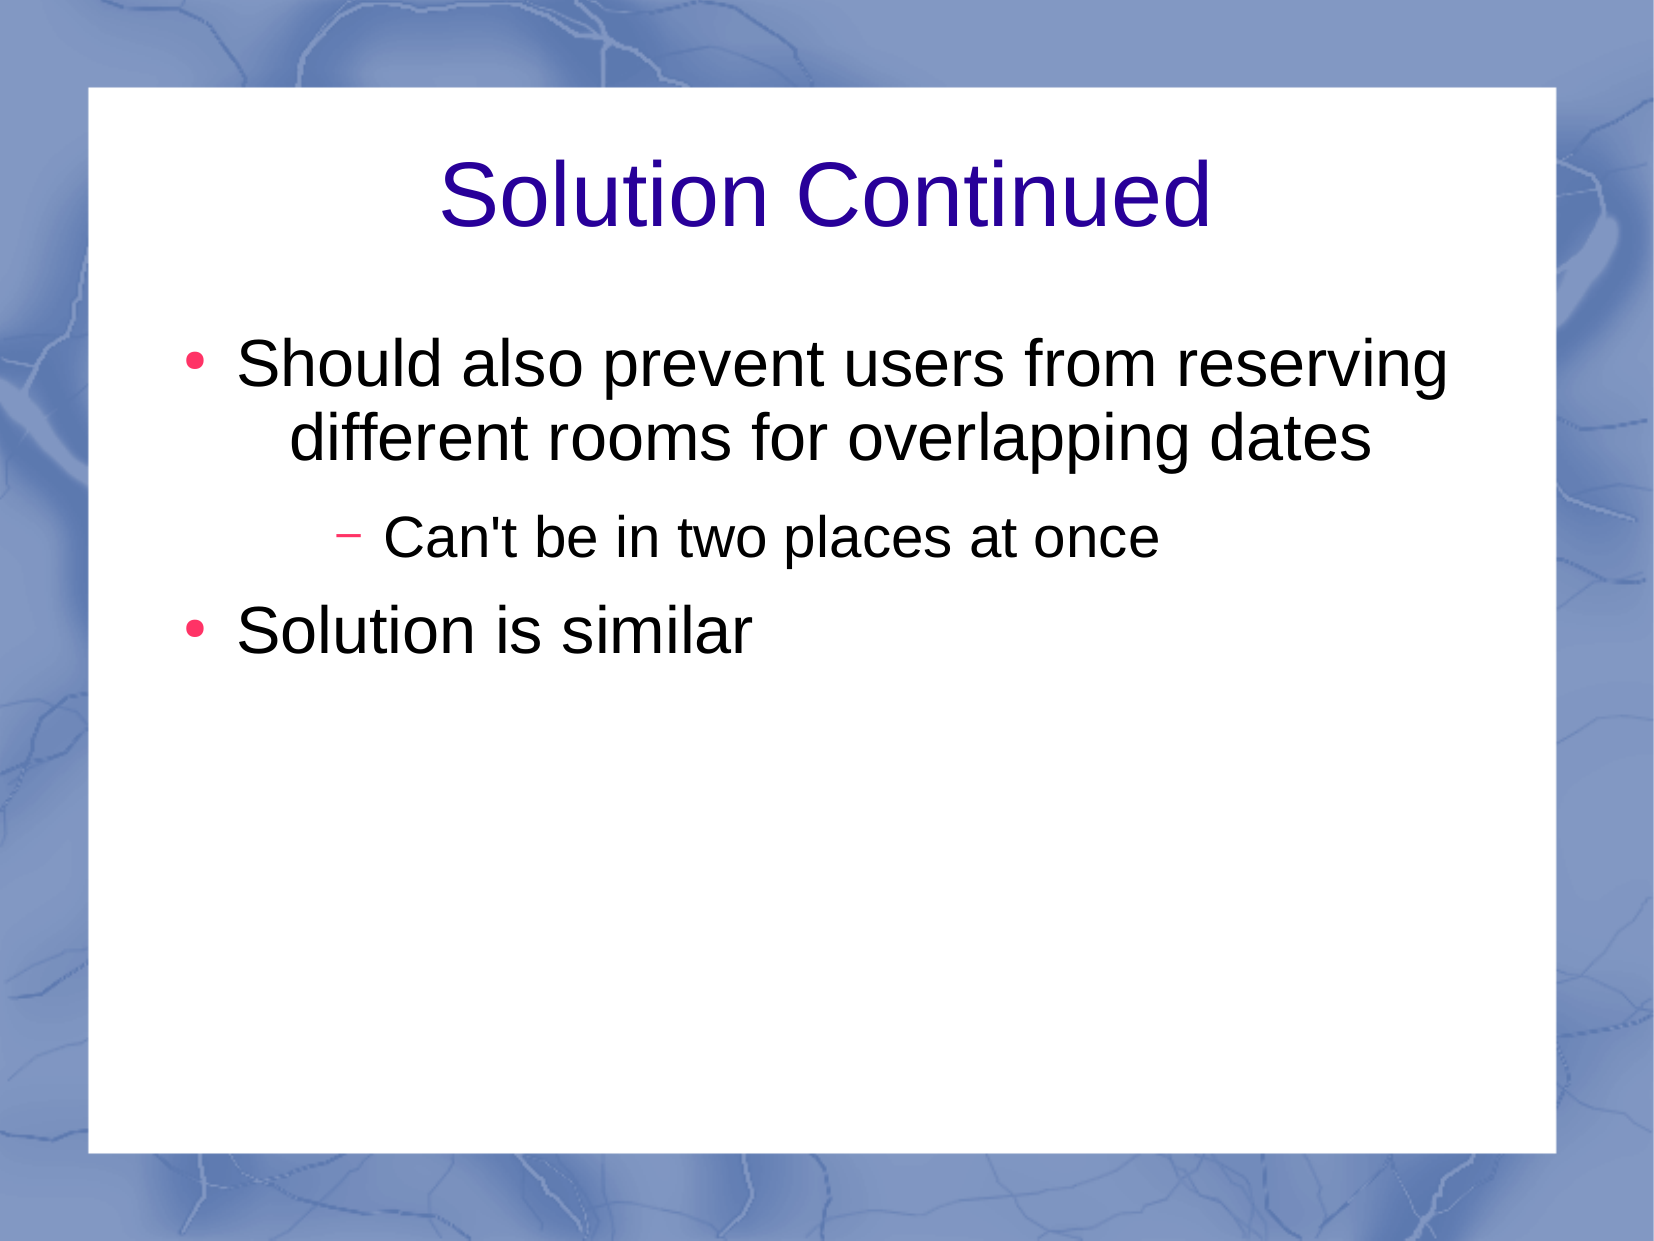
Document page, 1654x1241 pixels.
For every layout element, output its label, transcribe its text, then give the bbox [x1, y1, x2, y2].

picture [0, 0, 1654, 1241]
title Solution Continued [118, 90, 1536, 298]
list Should also prevent users from reserving different rooms for overlapping dates Can't be in two places at once Solution is similar [147, 325, 1506, 1130]
